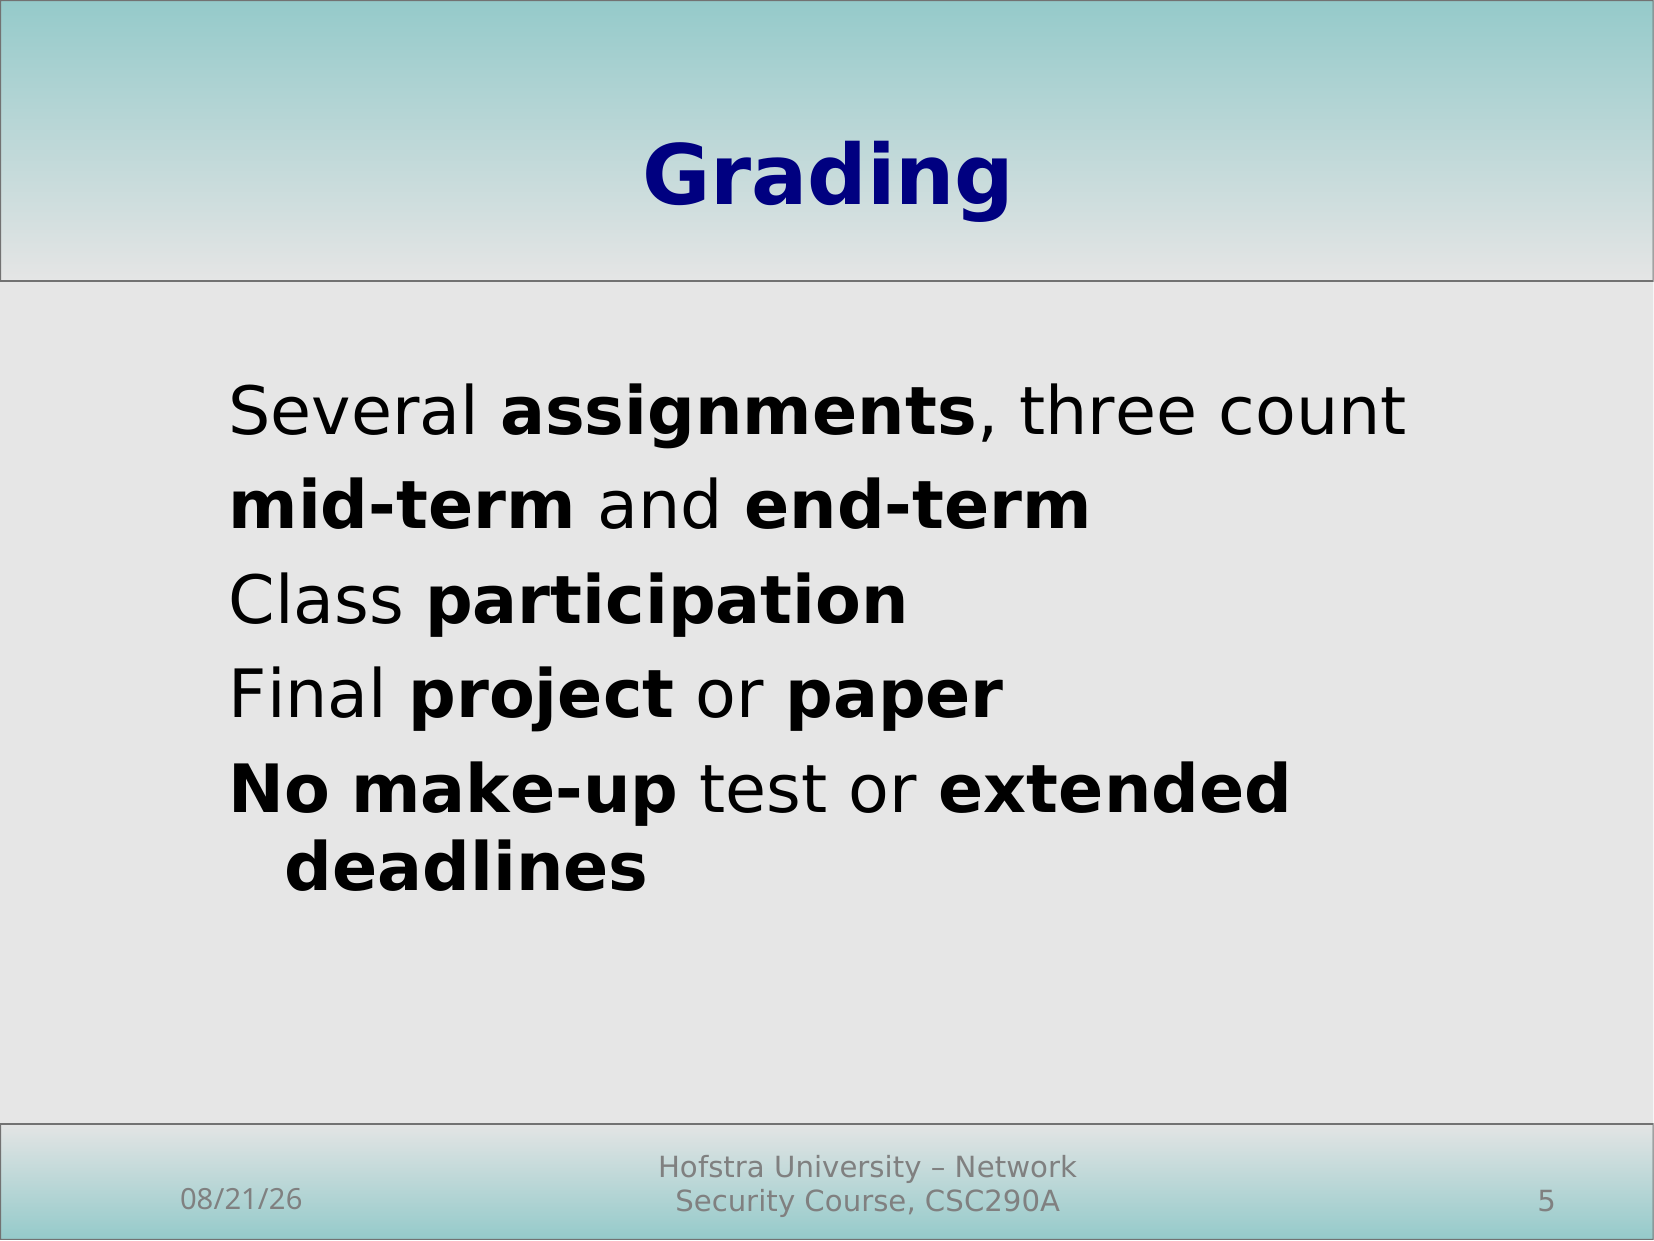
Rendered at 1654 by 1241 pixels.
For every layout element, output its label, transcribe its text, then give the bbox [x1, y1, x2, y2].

title Grading [123, 87, 1534, 233]
list Several assignments, three count mid-term and end-term Class participation Final project or paper No make-up test or extended deadlines [213, 364, 1620, 1109]
